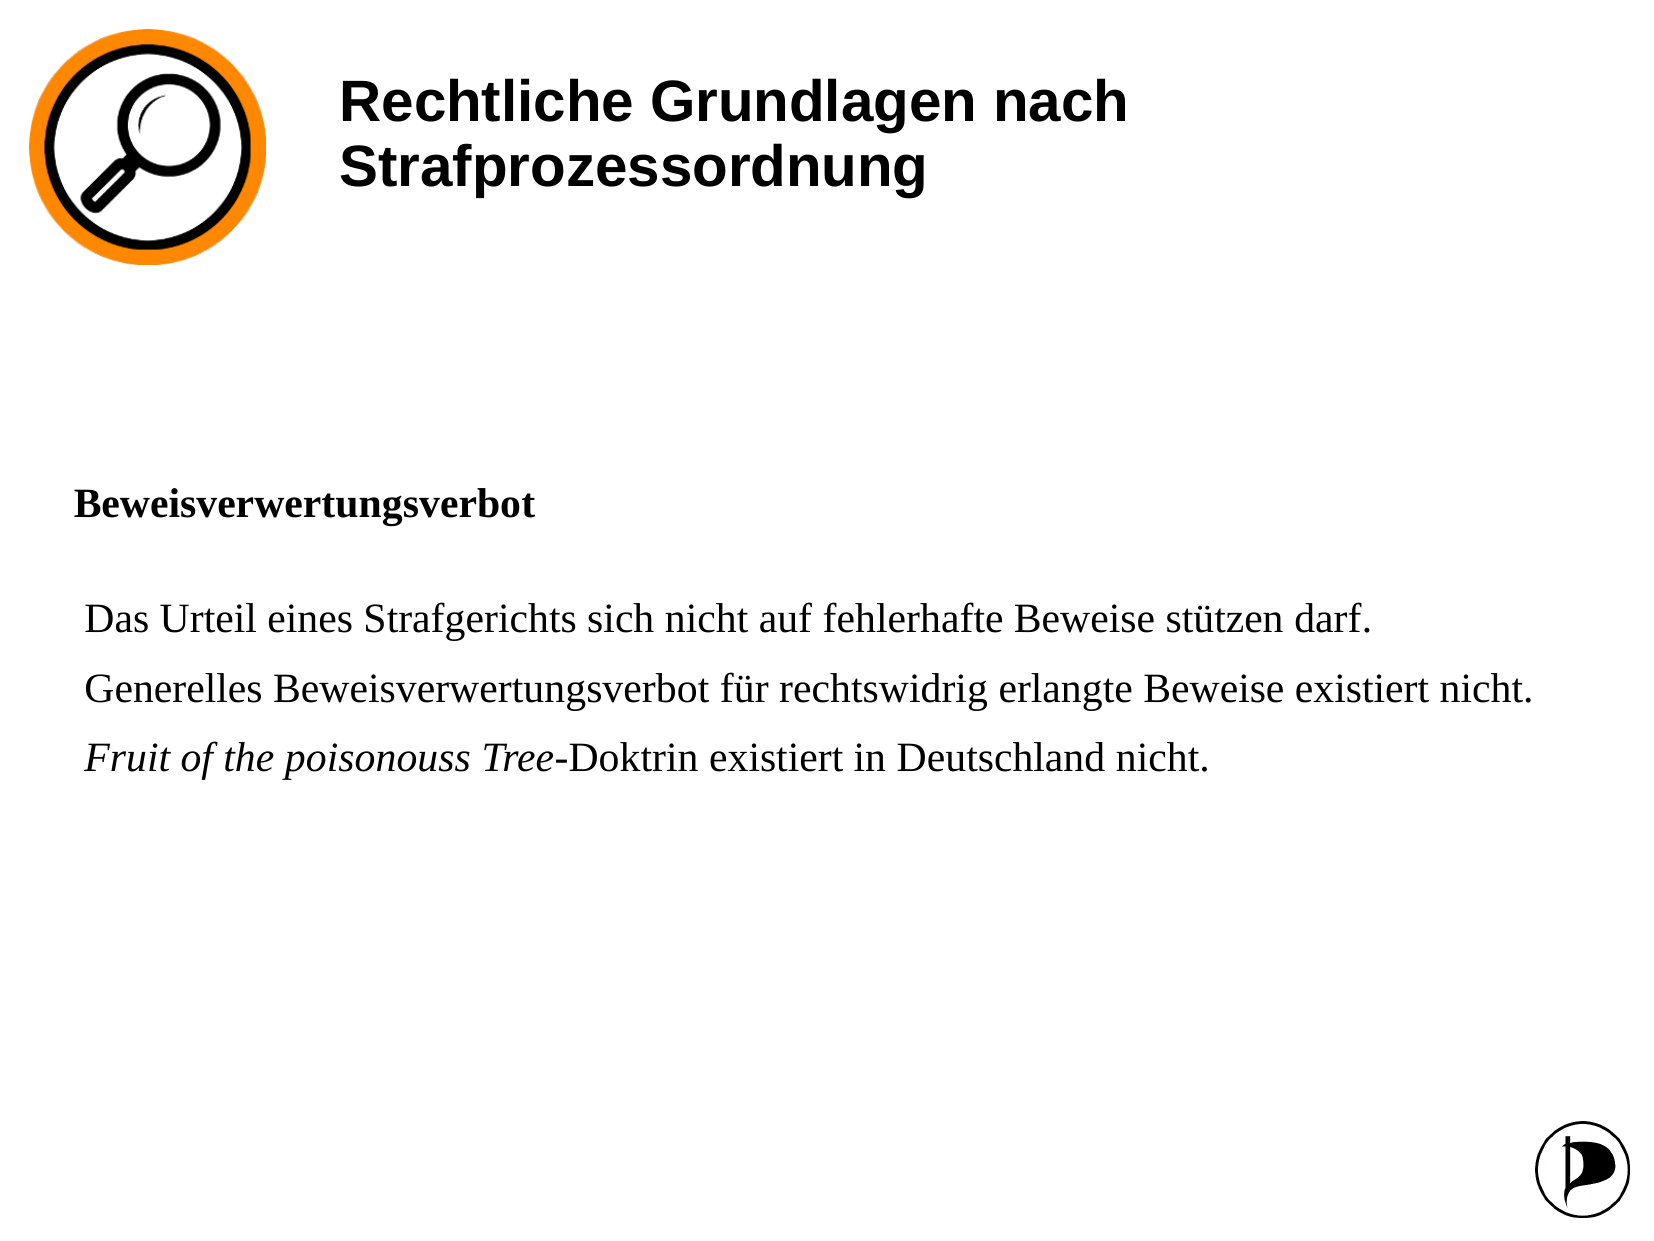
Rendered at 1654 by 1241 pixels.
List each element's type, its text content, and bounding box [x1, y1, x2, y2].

text_box Beweisverwertungsverbot Das Urteil eines Strafgerichts sich nicht auf fehlerhafte Beweise stützen darf. Generelles Beweisverwertungsverbot für rechtswidrig erlangte Beweise existiert nicht. Fruit of the poisonouss Tree-Doktrin existiert in Deutschland nicht. [59, 472, 1595, 835]
text_box Rechtliche Grundlagen nach Strafprozessordnung [324, 61, 1654, 207]
picture [29, 29, 266, 265]
picture [1535, 1121, 1630, 1218]
